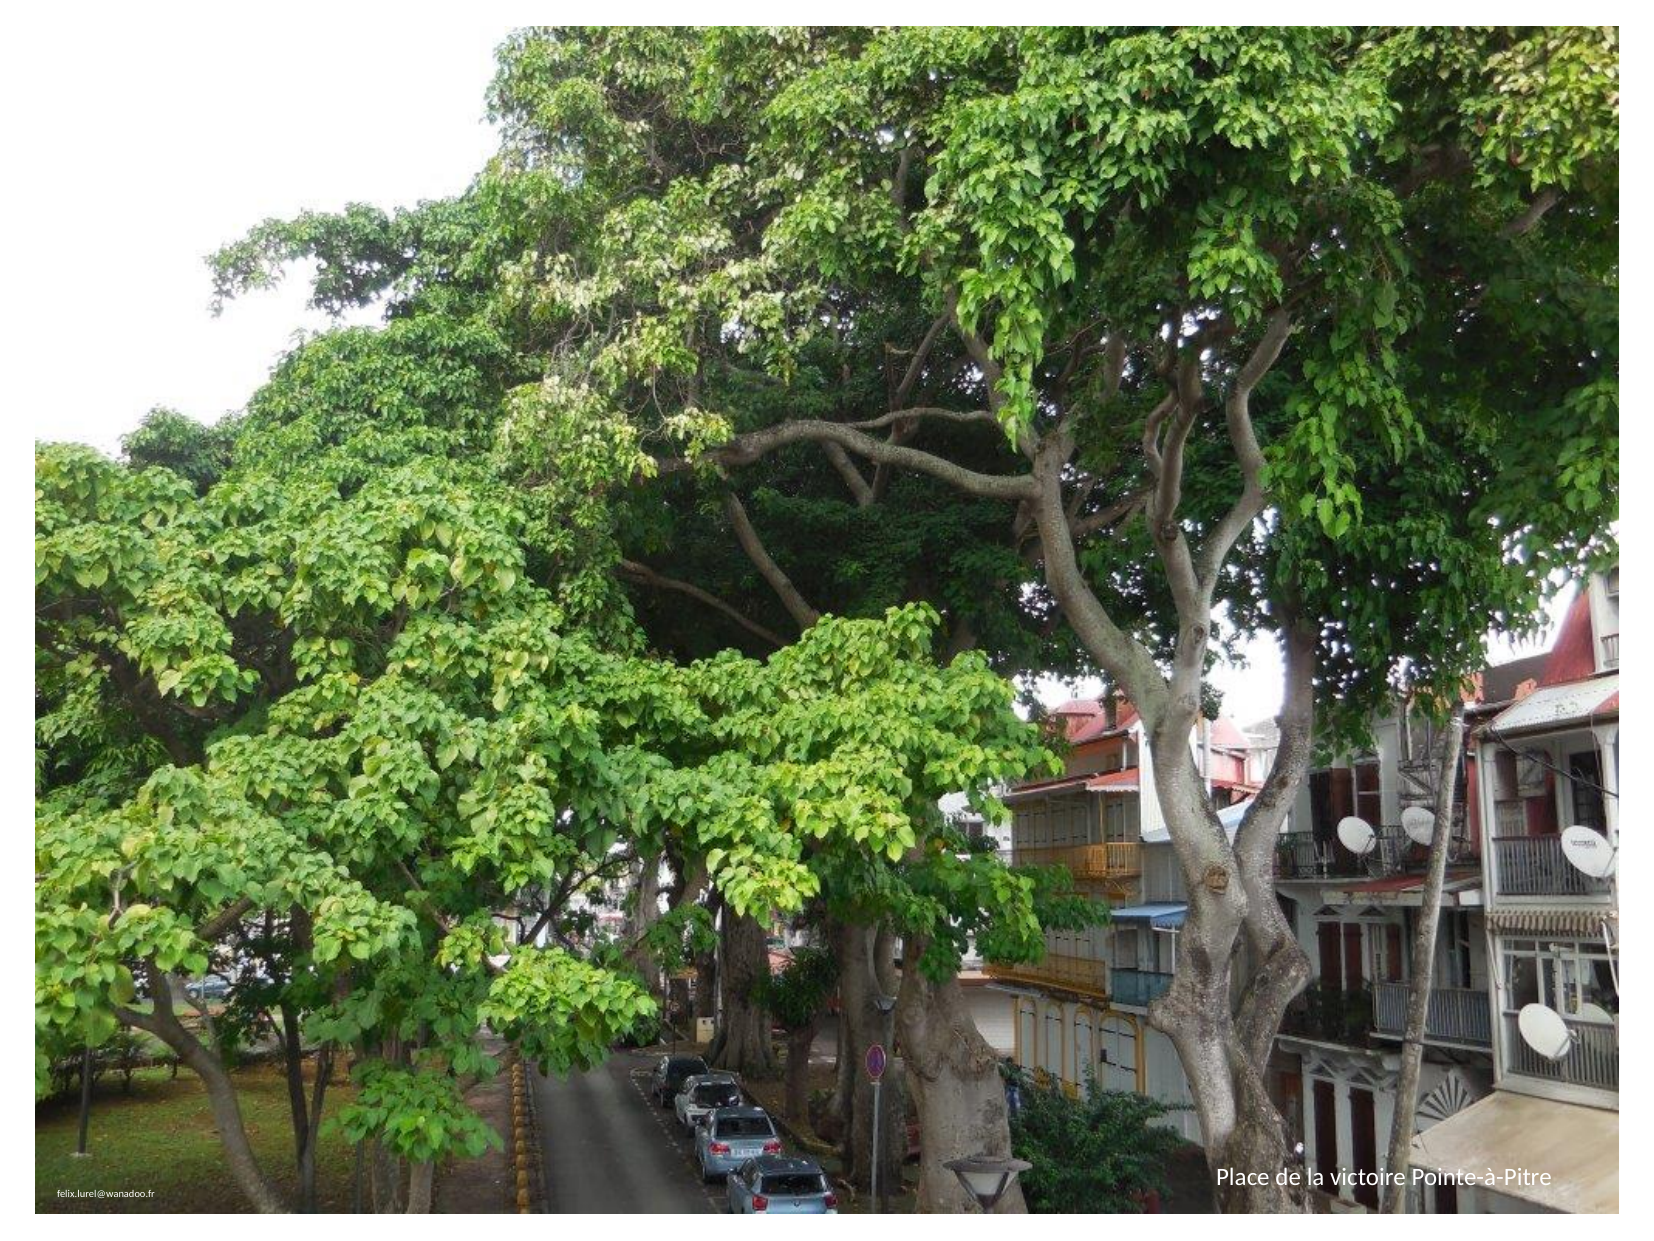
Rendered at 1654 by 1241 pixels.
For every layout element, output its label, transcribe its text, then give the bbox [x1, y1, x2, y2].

picture [35, 26, 1619, 1214]
text_box Place de la victoire Pointe-à-Pitre [1156, 1157, 1618, 1193]
text_box felix.lurel@wanadoo.fr [35, 1175, 177, 1211]
